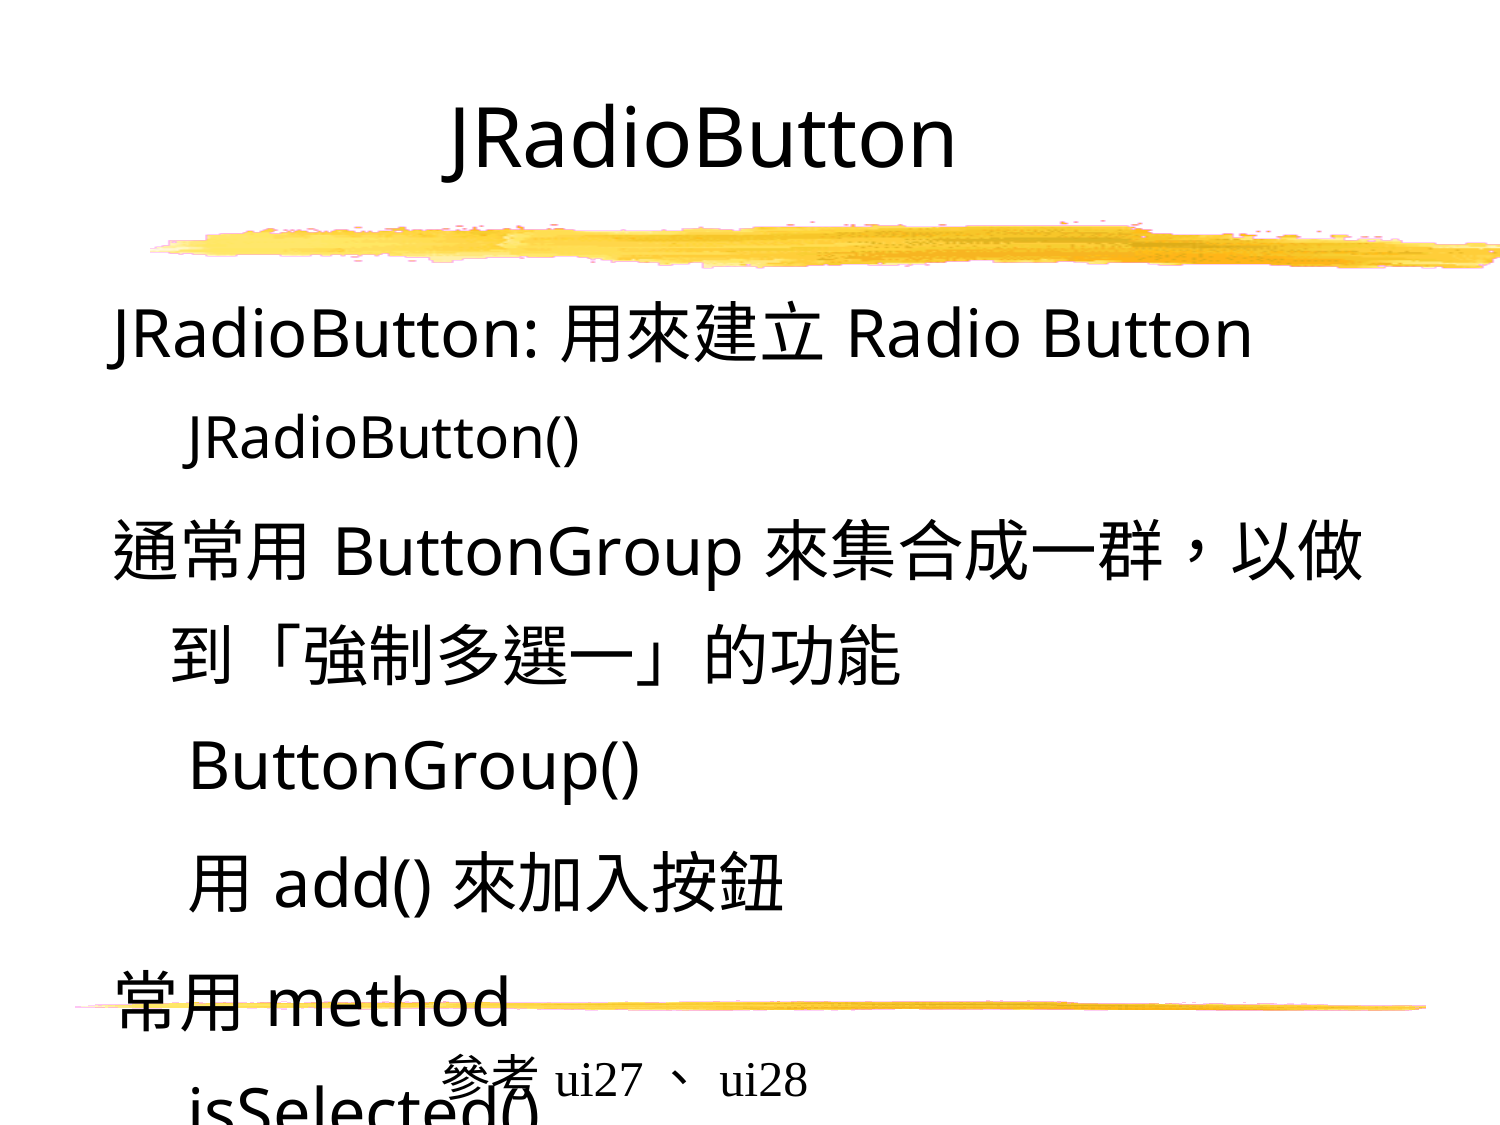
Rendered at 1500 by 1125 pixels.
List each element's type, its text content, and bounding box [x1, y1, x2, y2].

picture [149, 1002, 189, 1013]
picture [215, 1002, 233, 1006]
picture [466, 1002, 475, 1013]
title JRadioButton [66, 35, 1342, 225]
picture [277, 1002, 293, 1013]
picture [150, 215, 1500, 279]
picture [377, 1002, 395, 1013]
picture [506, 999, 1426, 1013]
picture [481, 1002, 501, 1013]
picture [238, 1002, 271, 1013]
picture [425, 1002, 434, 1013]
text_box 參考ui27、ui28 [440, 1038, 804, 1102]
picture [440, 1002, 461, 1013]
picture [401, 1002, 419, 1013]
picture [75, 999, 144, 1013]
picture [194, 1002, 210, 1006]
picture [337, 1002, 371, 1013]
list JRadioButton:用來建立Radio Button JRadioButton() 通常用ButtonGroup來集合成一群，以做到「強制多選一」的功能 ButtonGroup() 用add()來加入按鈕 常用method isSelected() setSelected(true) [112, 272, 1388, 1002]
picture [299, 1002, 316, 1013]
picture [322, 1002, 331, 1013]
